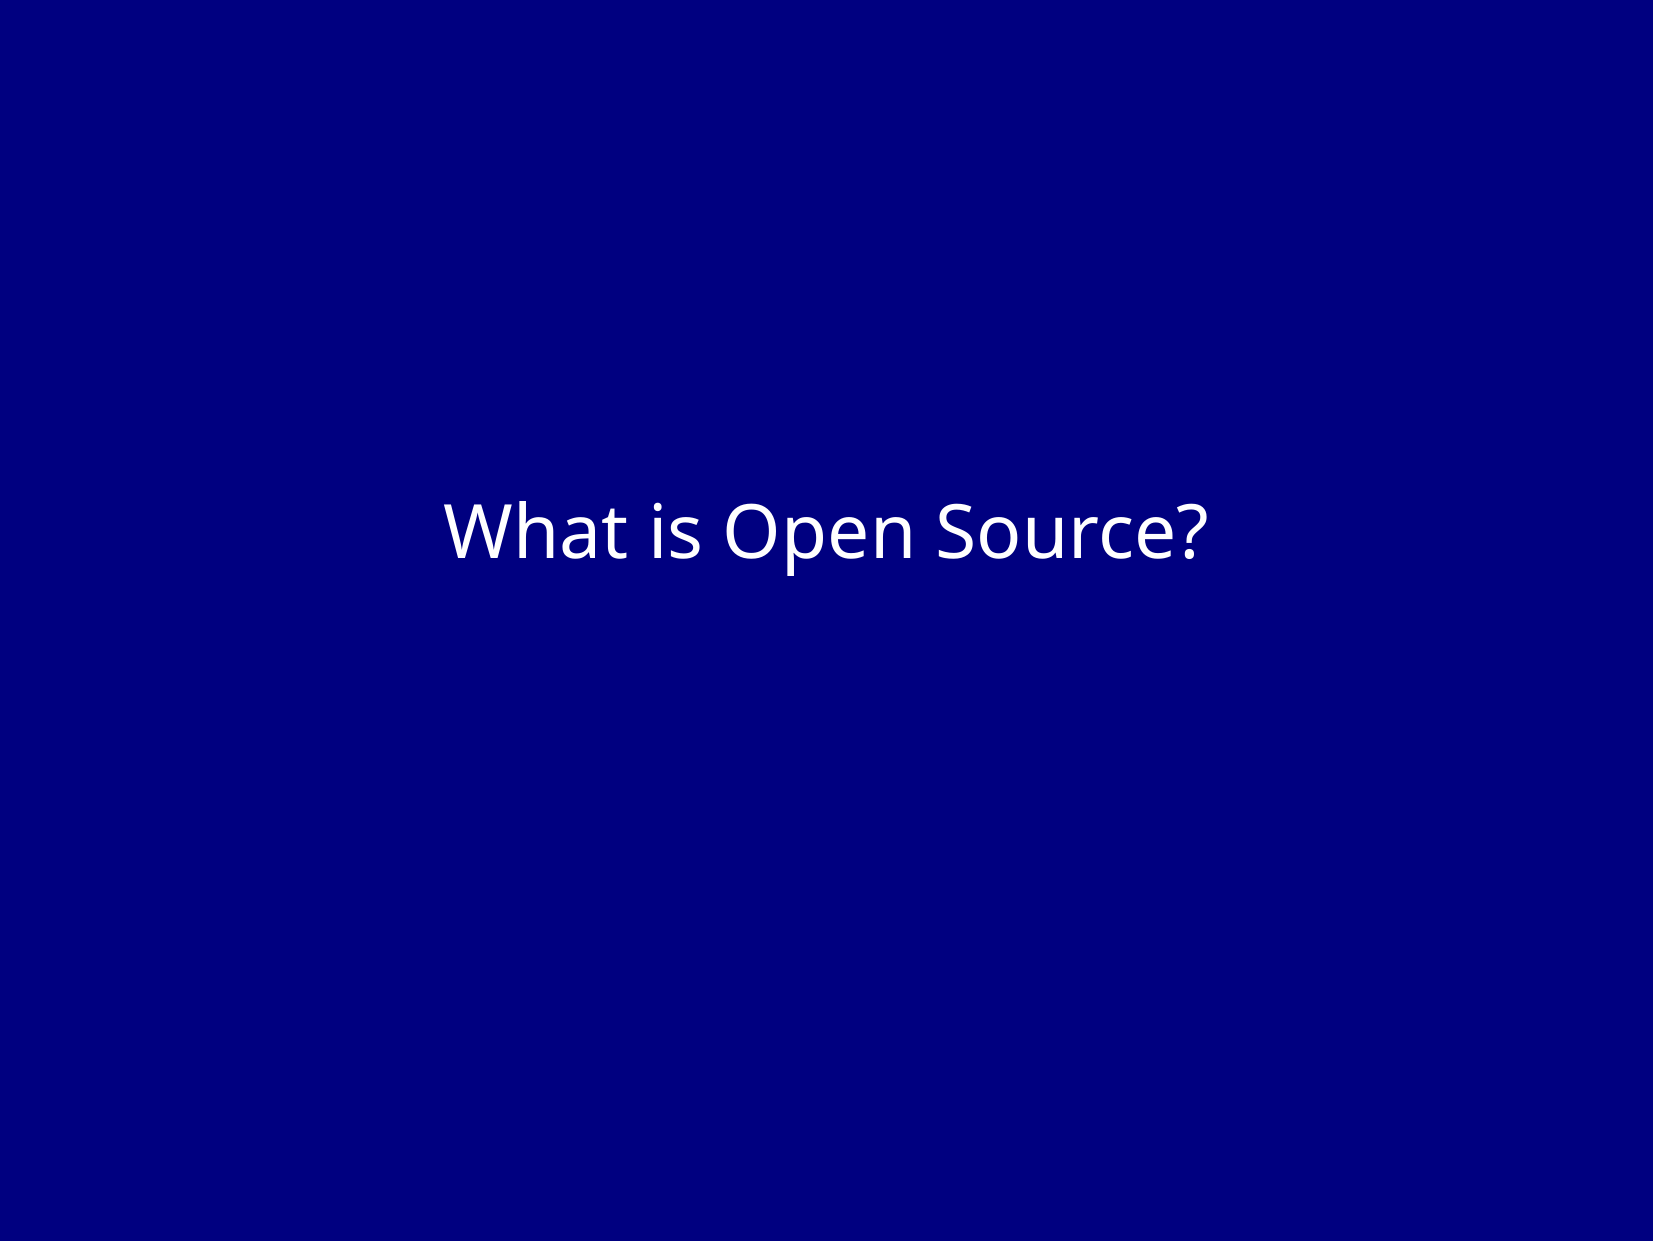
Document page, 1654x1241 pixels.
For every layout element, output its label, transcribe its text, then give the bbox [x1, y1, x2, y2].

subtitle What is Open Source? [82, 49, 1571, 1010]
